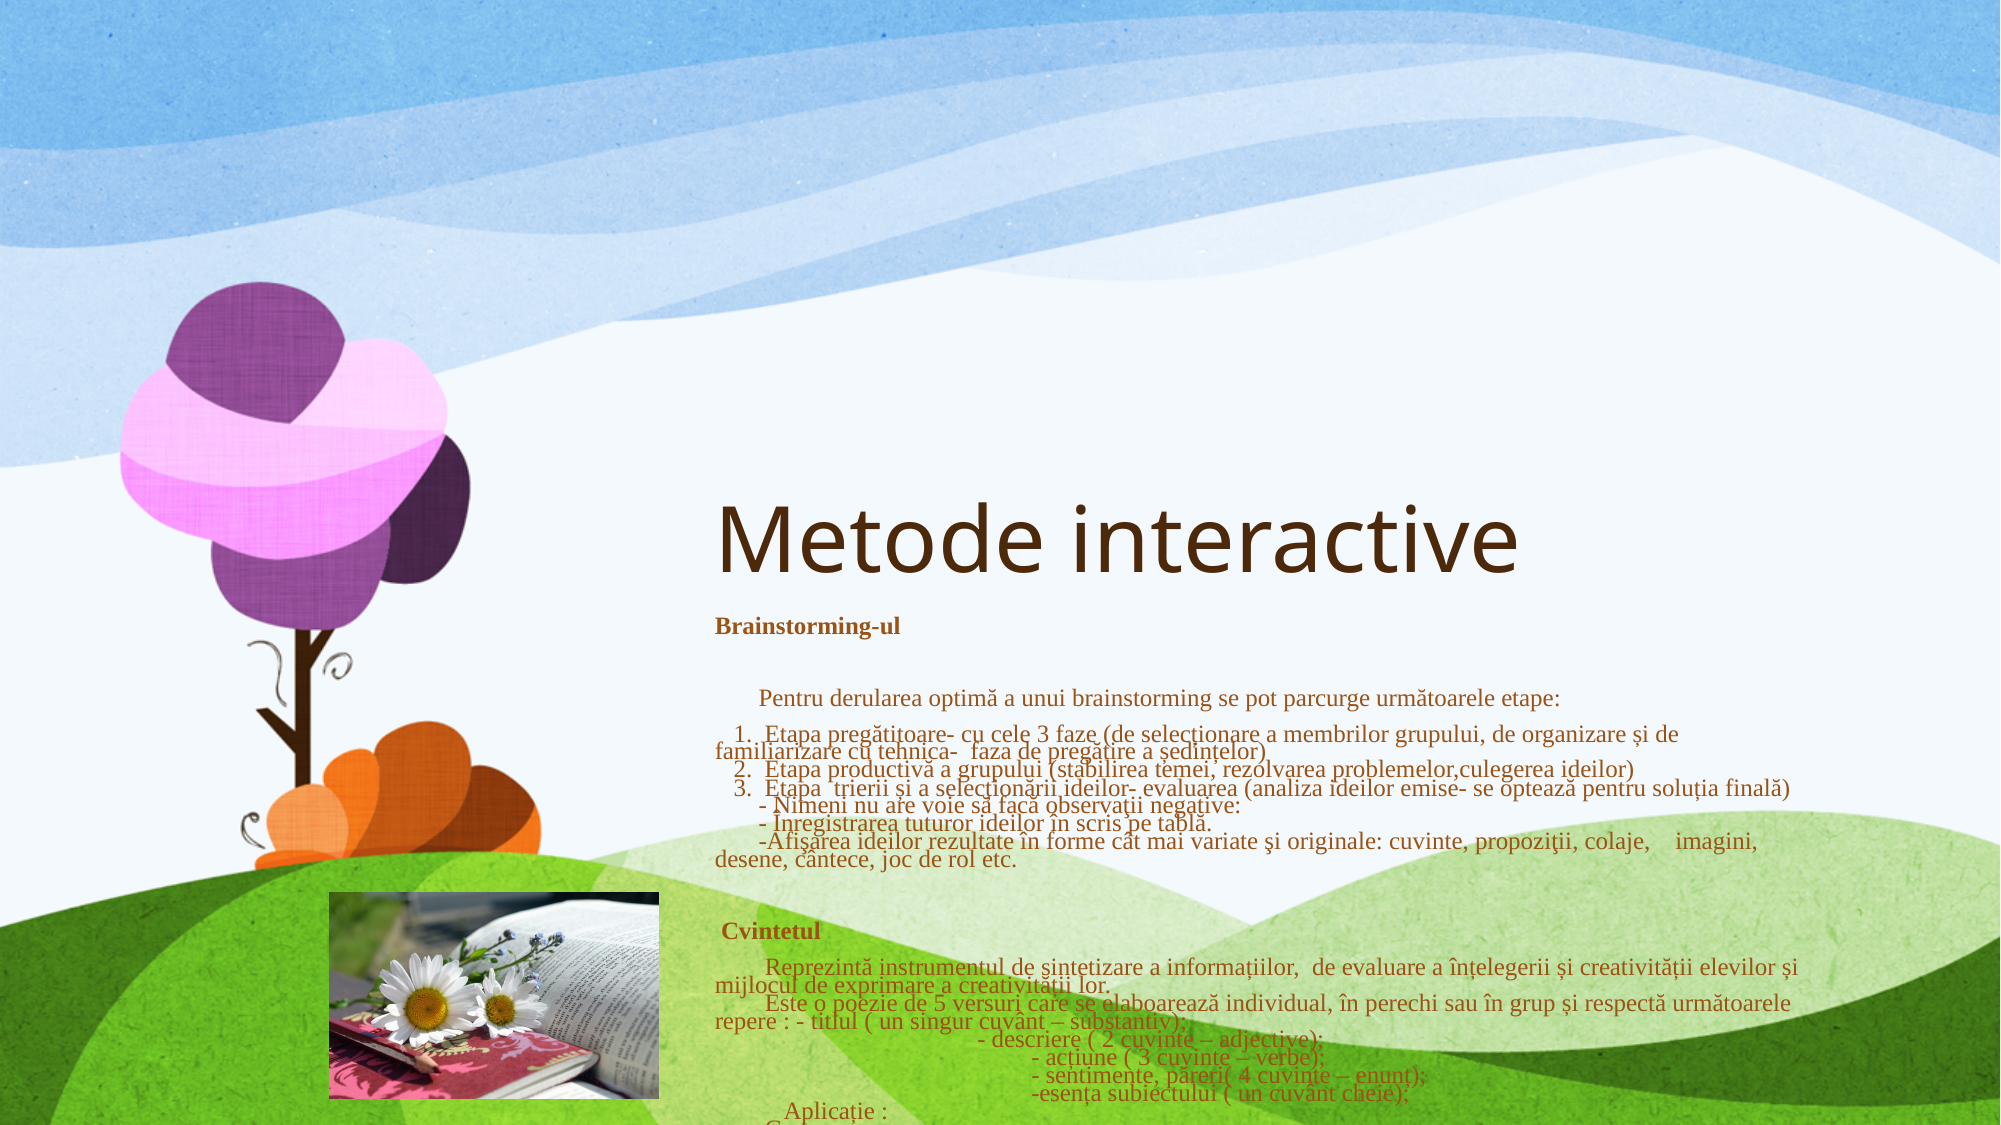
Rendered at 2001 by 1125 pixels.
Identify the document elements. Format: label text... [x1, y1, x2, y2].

picture [0, 0, 2001, 1125]
title Metode interactive [819, 0, 1758, 178]
picture [805, 1109, 810, 1118]
list Brainstorming-ul Pentru derularea optimă a unui brainstorming se pot parcurge următoarele etape: 1. Etapa pregătitoare- cu cele 3 faze (de selecționare a membrilor grupului, de organizare și de familiarizare cu tehnica- faza de pregătire a ședințelor) 2. Etapa productivă a grupului (stabilirea temei, rezolvarea problemelor,culegerea ideilor) 3. Etapa trierii și a selecționării ideilor- evaluarea (analiza ideilor emise- se optează pentru soluția finală) - Nimeni nu are voie să facă observaţii negative: - Înregistrarea tuturor ideilor în scris pe tablă. -Afişarea ideilor rezultate în forme cât mai variate şi originale: cuvinte, propoziţii, colaje, imagini, desene, cântece, joc de rol etc. Cvintetul Reprezintă instrumentul de sintetizare a informațiilor, de evaluare a înțelegerii și creativității elevilor și mijlocul de exprimare a creativității lor. Este o poezie de 5 versuri care se elaboarează individual, în perechi sau în grup și respectă următoarele repere : - titlul ( un singur cuvânt – substantiv); - descriere ( 2 cuvinte – adjective); - acțiune ( 3 cuvinte – verbe); - sentimente, păreri( 4 cuvinte – enunț); -esența subiectului ( un cuvânt cheie); Aplicație : Cartea frumoasă, buna învaţă, ajuta, bucura, cartea este o comoara. Prieten. Cvintetul este unul dintre cele mai rapide și mai eficiente mijloace de sinteză și rezumare a informațiilor și noțiunilor. Metoda este: - instrument de sintetizare a unor informaţii complexe; - mijloc de evaluare a înţelegerii elevilor; - mijloc de exprimare a creativităţii. [725, 178, 1813, 682]
